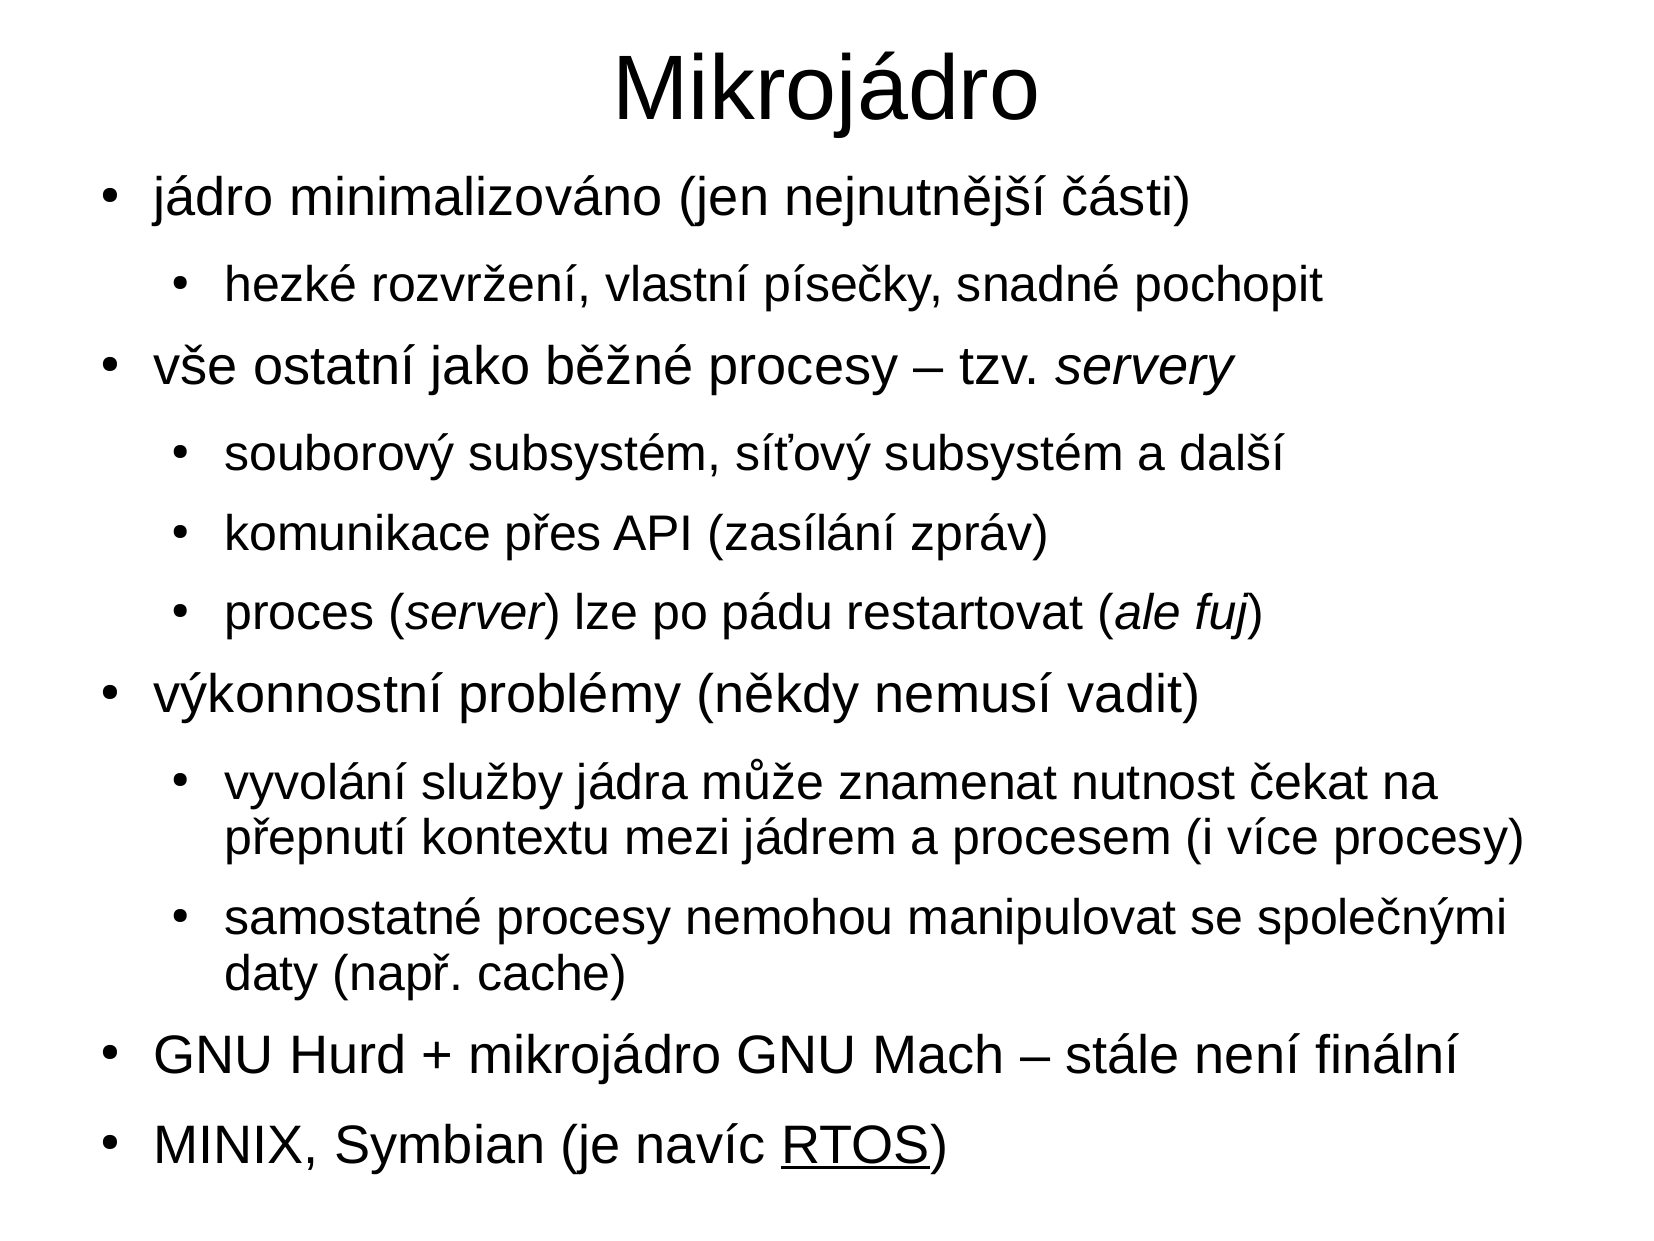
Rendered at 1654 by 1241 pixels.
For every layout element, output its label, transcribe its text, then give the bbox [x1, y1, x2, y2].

list jádro minimalizováno (jen nejnutnější části) hezké rozvržení, vlastní písečky, snadné pochopit vše ostatní jako běžné procesy – tzv. servery souborový subsystém, síťový subsystém a další komunikace přes API (zasílání zpráv) proces (server) lze po pádu restartovat (ale fuj) výkonnostní problémy (někdy nemusí vadit) vyvolání služby jádra může znamenat nutnost čekat na přepnutí kontextu mezi jádrem a procesem (i více procesy) samostatné procesy nemohou manipulovat se společnými daty (např. cache) GNU Hurd + mikrojádro GNU Mach – stále není finální MINIX, Symbian (je navíc RTOS) [82, 166, 1571, 1175]
title Mikrojádro [82, 0, 1571, 166]
